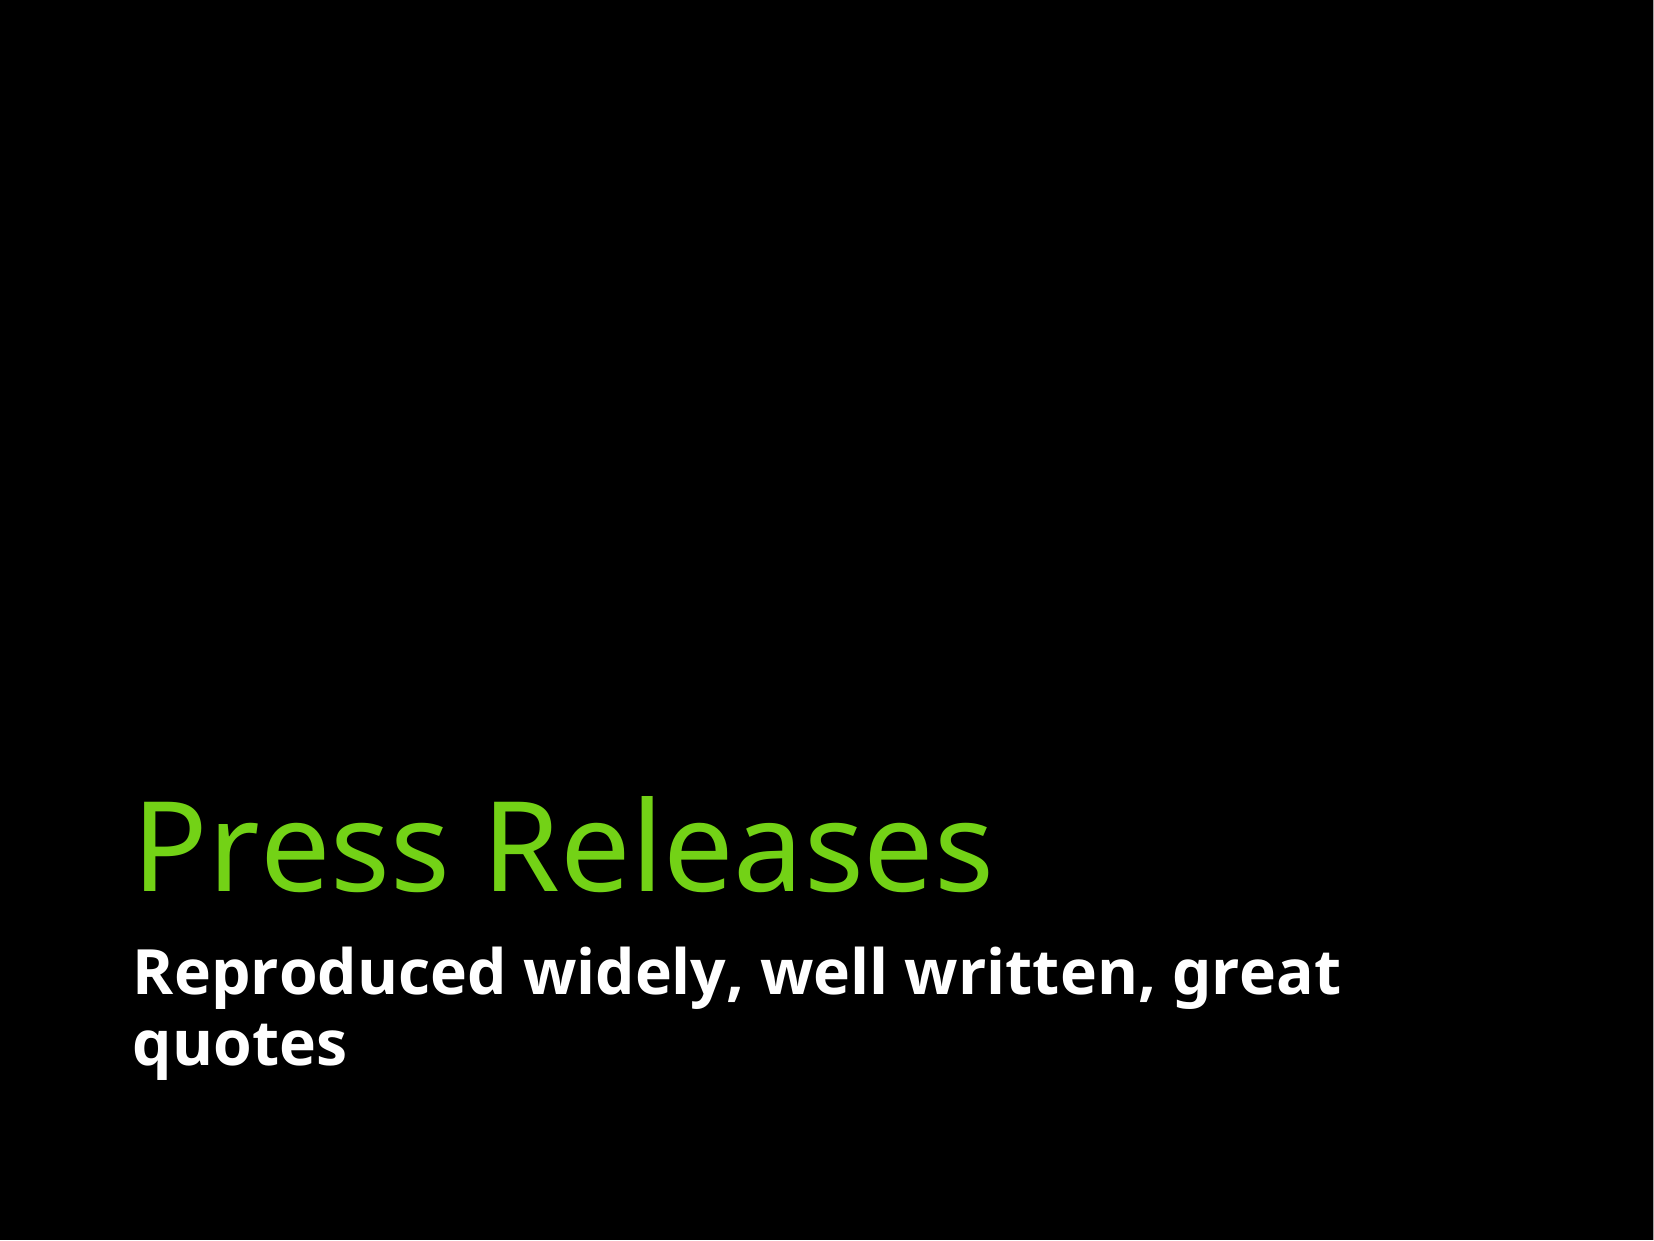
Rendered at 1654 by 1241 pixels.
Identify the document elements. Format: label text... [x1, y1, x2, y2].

text_box Press Releases [118, 129, 1536, 927]
text_box Reproduced widely, well written, great quotes [118, 927, 1536, 1134]
